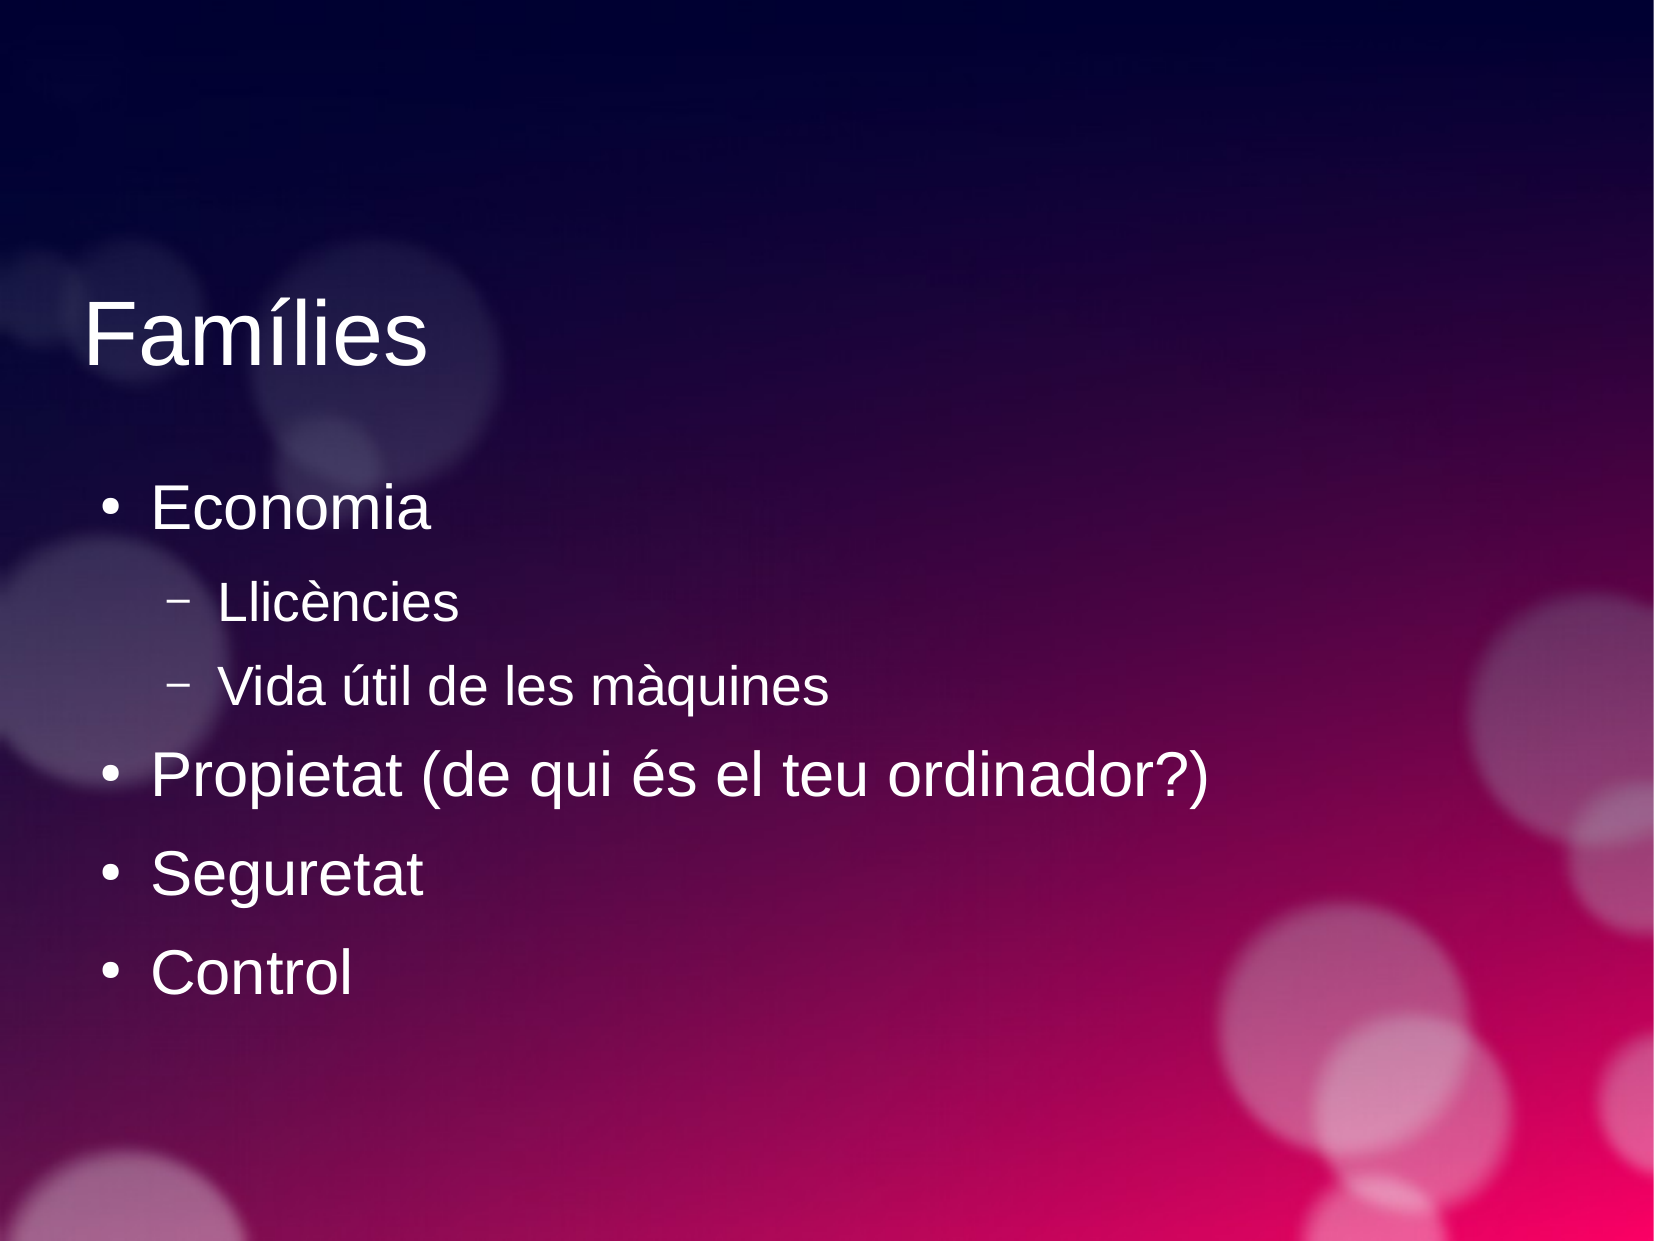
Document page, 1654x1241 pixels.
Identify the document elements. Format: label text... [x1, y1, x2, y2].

title Famílies [82, 229, 1571, 438]
picture [0, 0, 1654, 1241]
list Economia Llicències Vida útil de les màquines Propietat (de qui és el teu ordinador?) Seguretat Control [82, 472, 1571, 1010]
